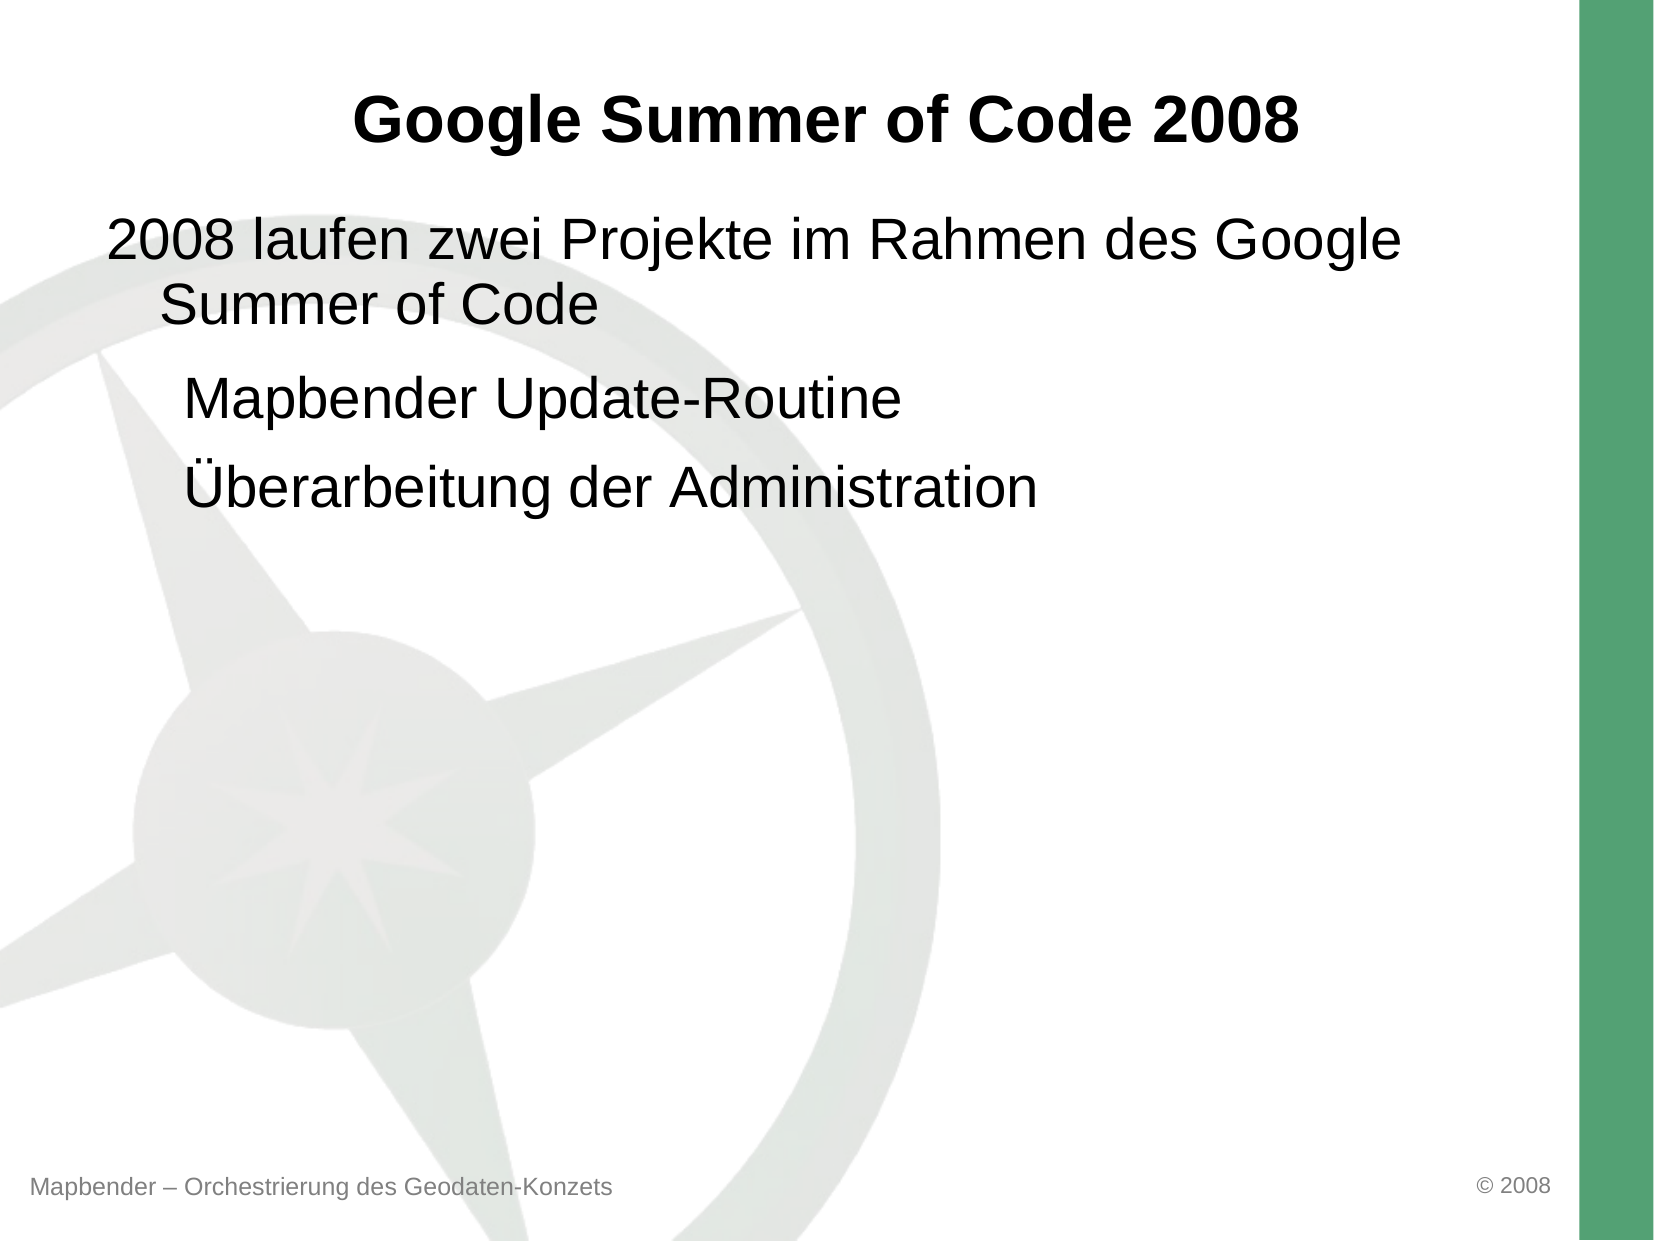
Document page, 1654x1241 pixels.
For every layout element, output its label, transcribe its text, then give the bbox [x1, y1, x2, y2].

title Google Summer of Code 2008 [82, 31, 1571, 207]
list 2008 laufen zwei Projekte im Rahmen des Google Summer of Code Mapbender Update-Routine Überarbeitung der Administration [88, 206, 1577, 1026]
picture [0, 192, 1565, 1241]
